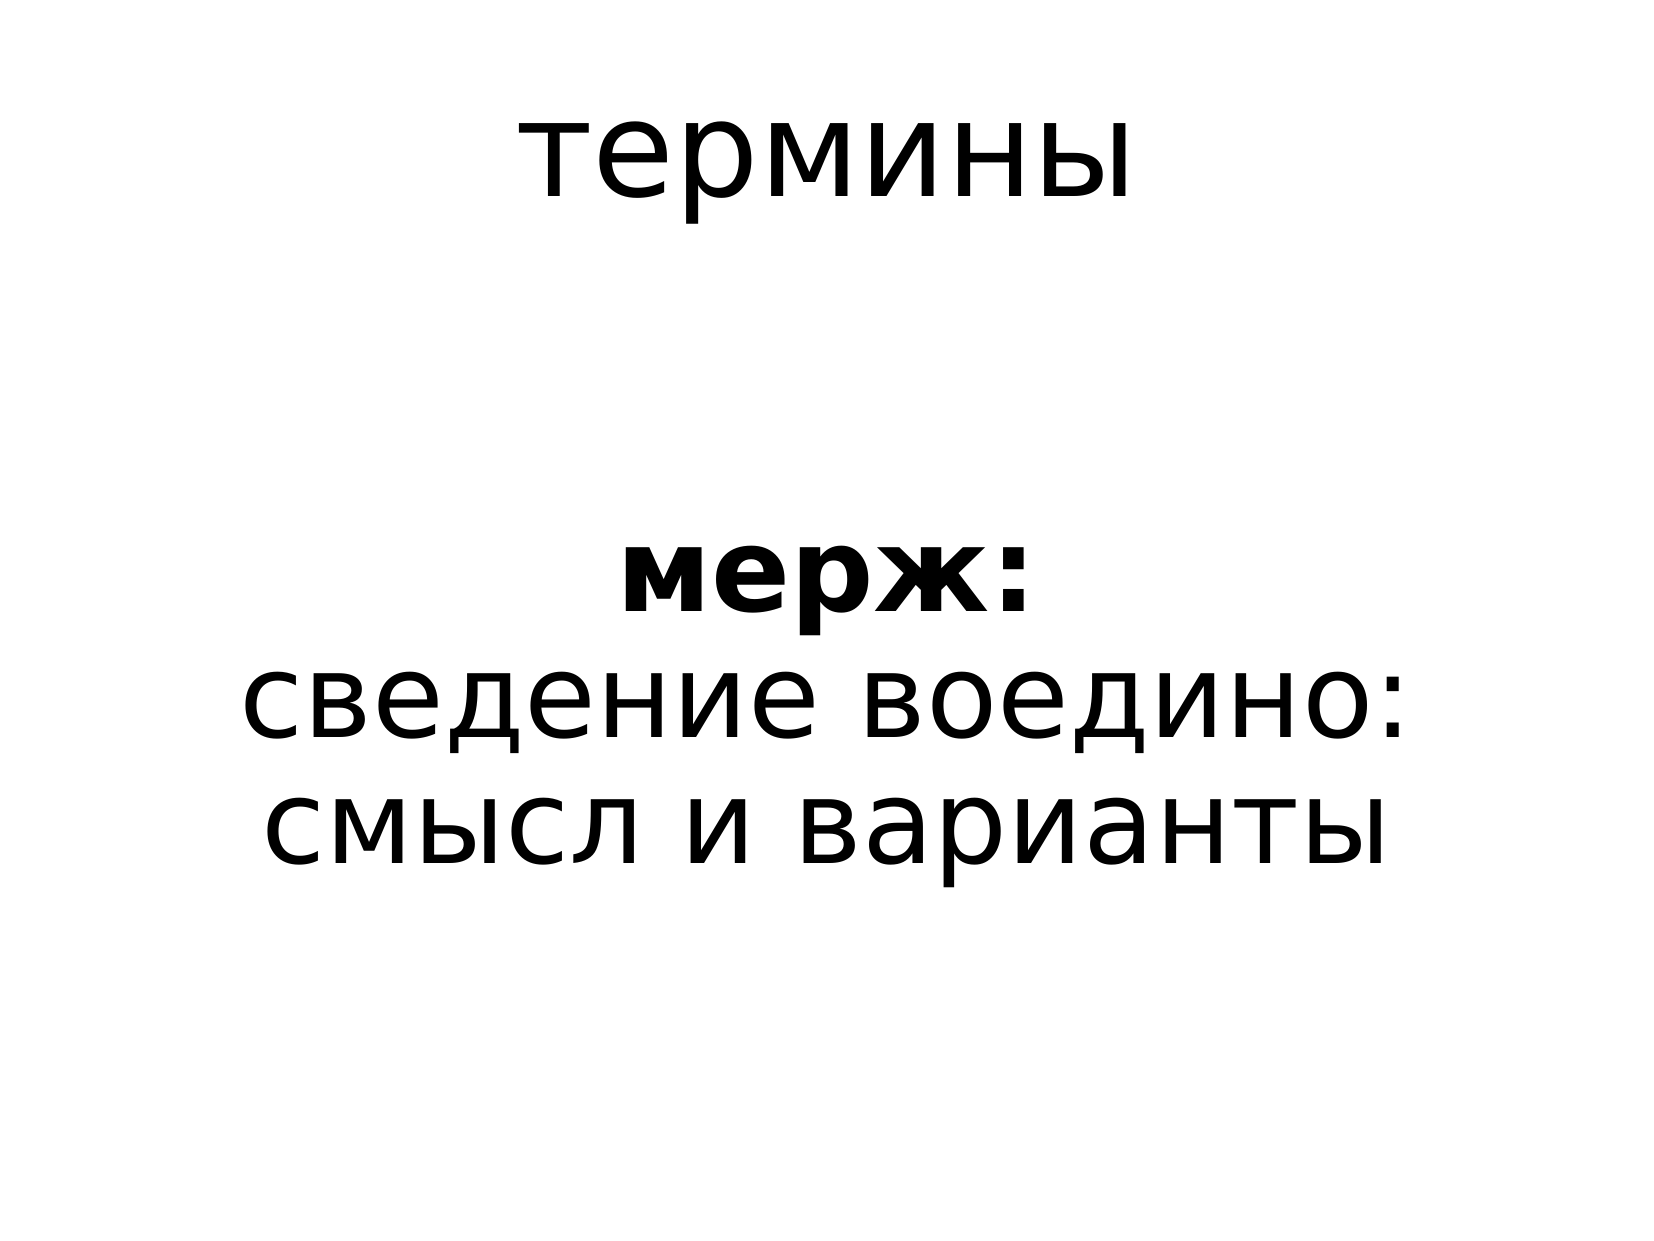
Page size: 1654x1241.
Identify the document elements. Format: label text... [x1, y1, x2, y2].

title термины [82, 49, 1571, 257]
subtitle мерж: сведение воедино: смысл и варианты [82, 290, 1571, 1109]
